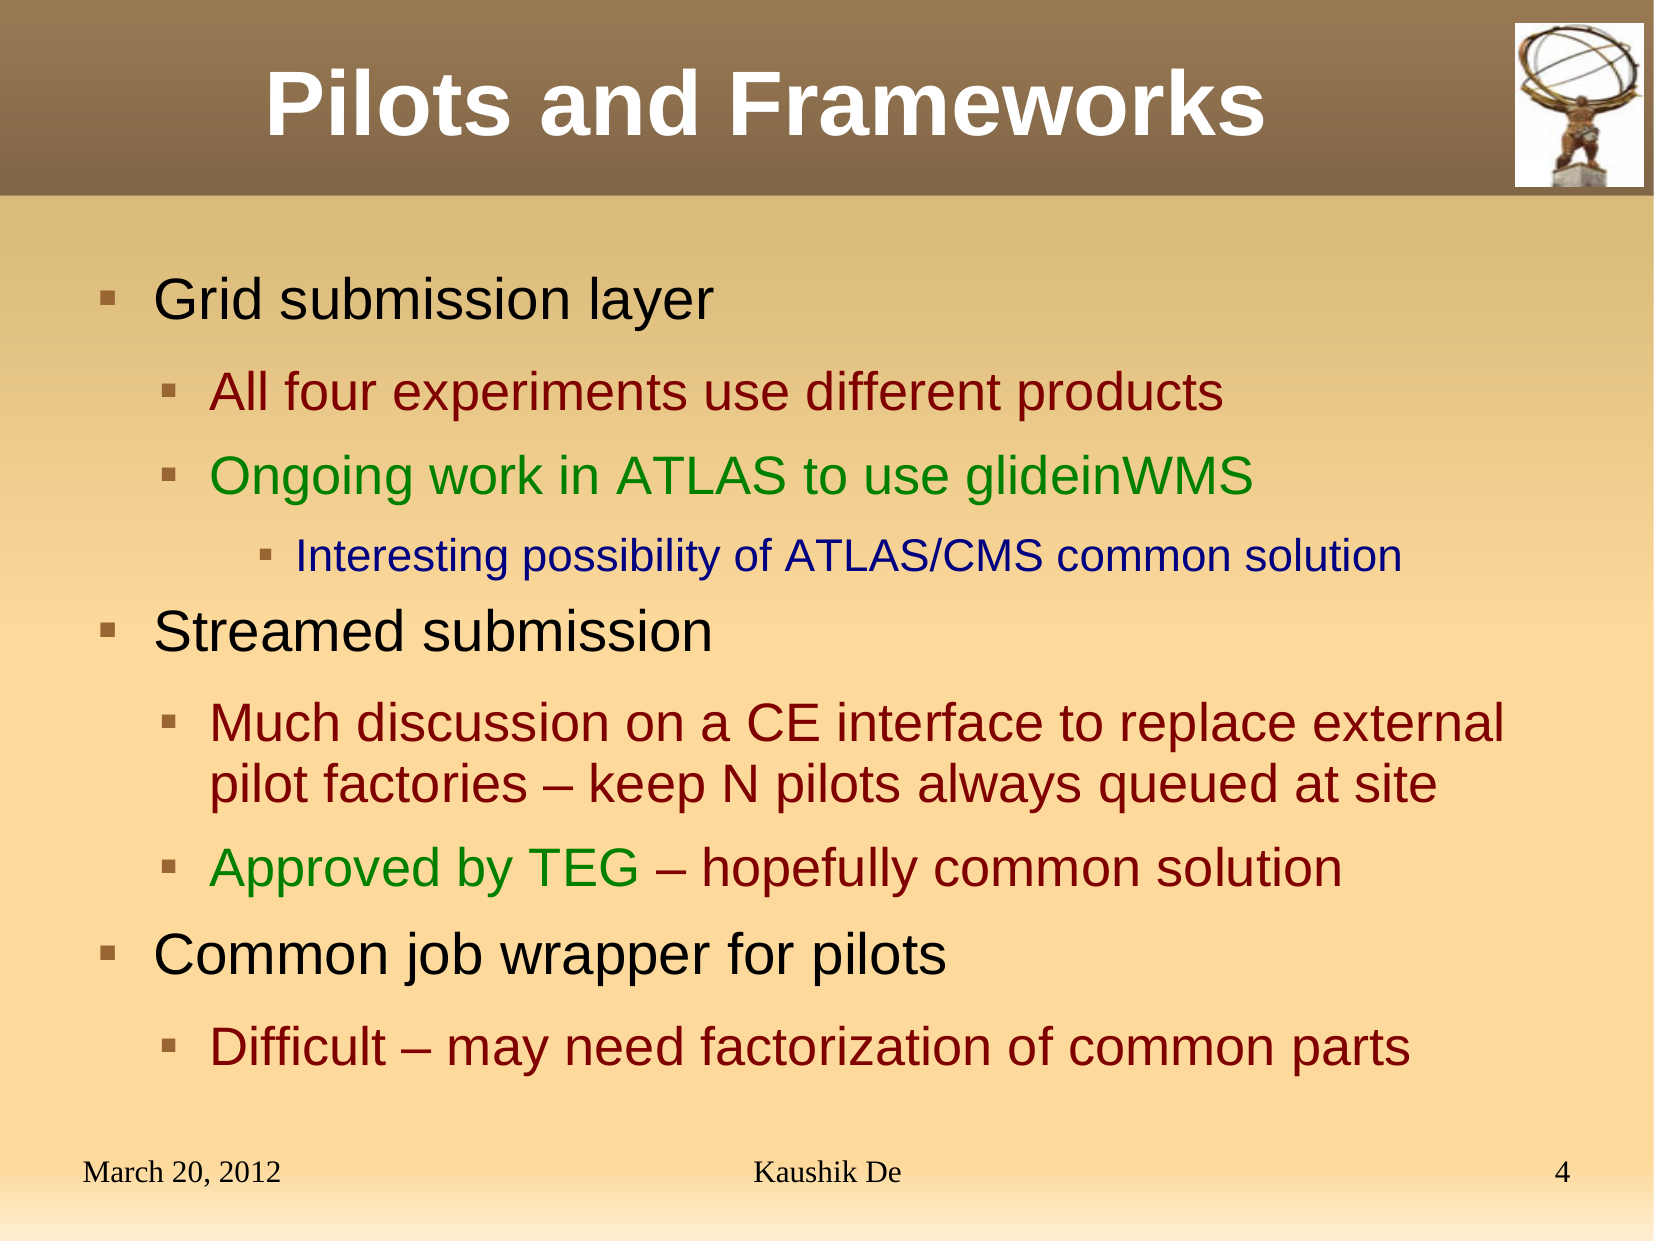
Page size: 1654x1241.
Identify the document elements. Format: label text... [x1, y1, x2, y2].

picture [0, 0, 1654, 1241]
list Grid submission layer All four experiments use different products Ongoing work in ATLAS to use glideinWMS Interesting possibility of ATLAS/CMS common solution Streamed submission Much discussion on a CE interface to replace external pilot factories – keep N pilots always queued at site Approved by TEG – hopefully common solution Common job wrapper for pilots Difficult – may need factorization of common parts [82, 266, 1571, 1077]
title Pilots and Frameworks [17, 0, 1516, 208]
